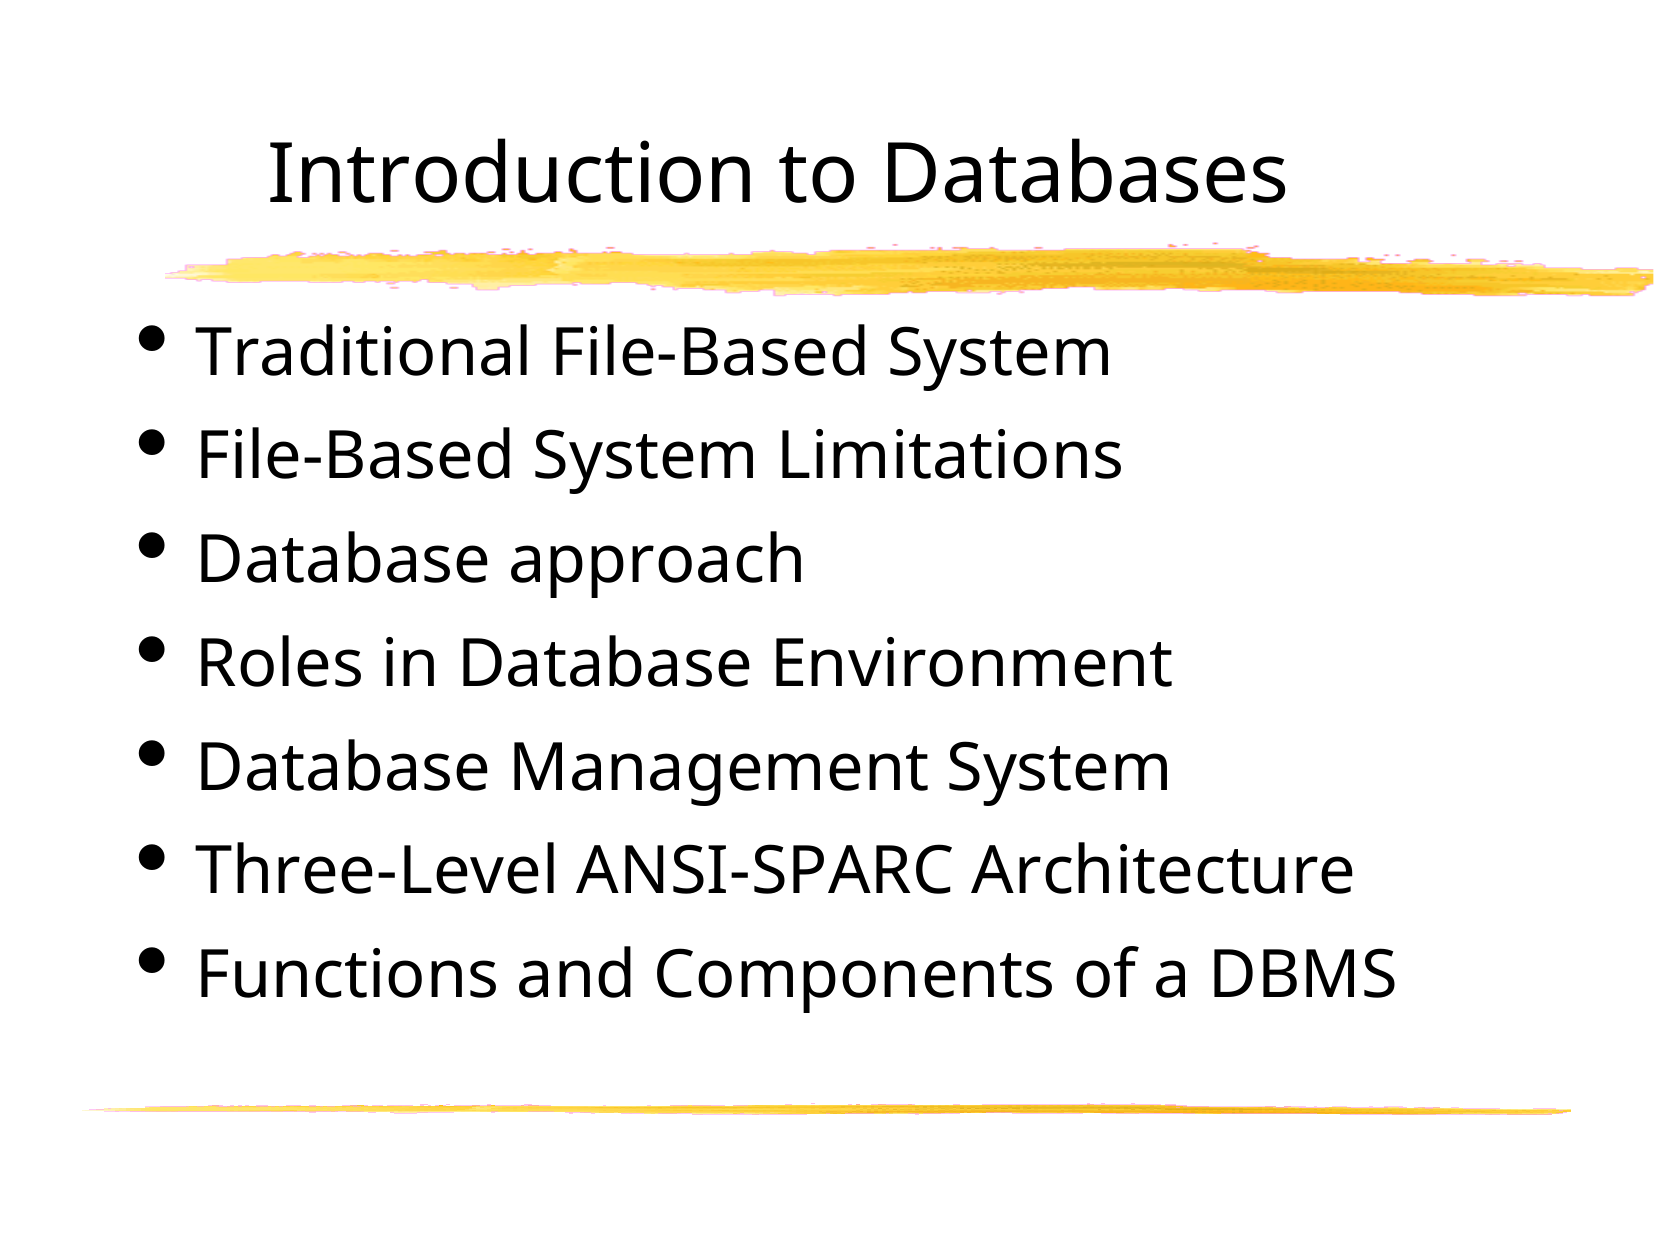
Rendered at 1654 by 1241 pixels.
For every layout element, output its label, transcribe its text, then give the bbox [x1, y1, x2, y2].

picture [82, 1102, 1571, 1117]
picture [165, 237, 1654, 308]
list Traditional File-Based System File-Based System Limitations Database approach Roles in Database Environment Database Management System Three-Level ANSI-SPARC Architecture Functions and Components of a DBMS [124, 297, 1531, 1058]
title Introduction to Databases [76, 12, 1482, 235]
